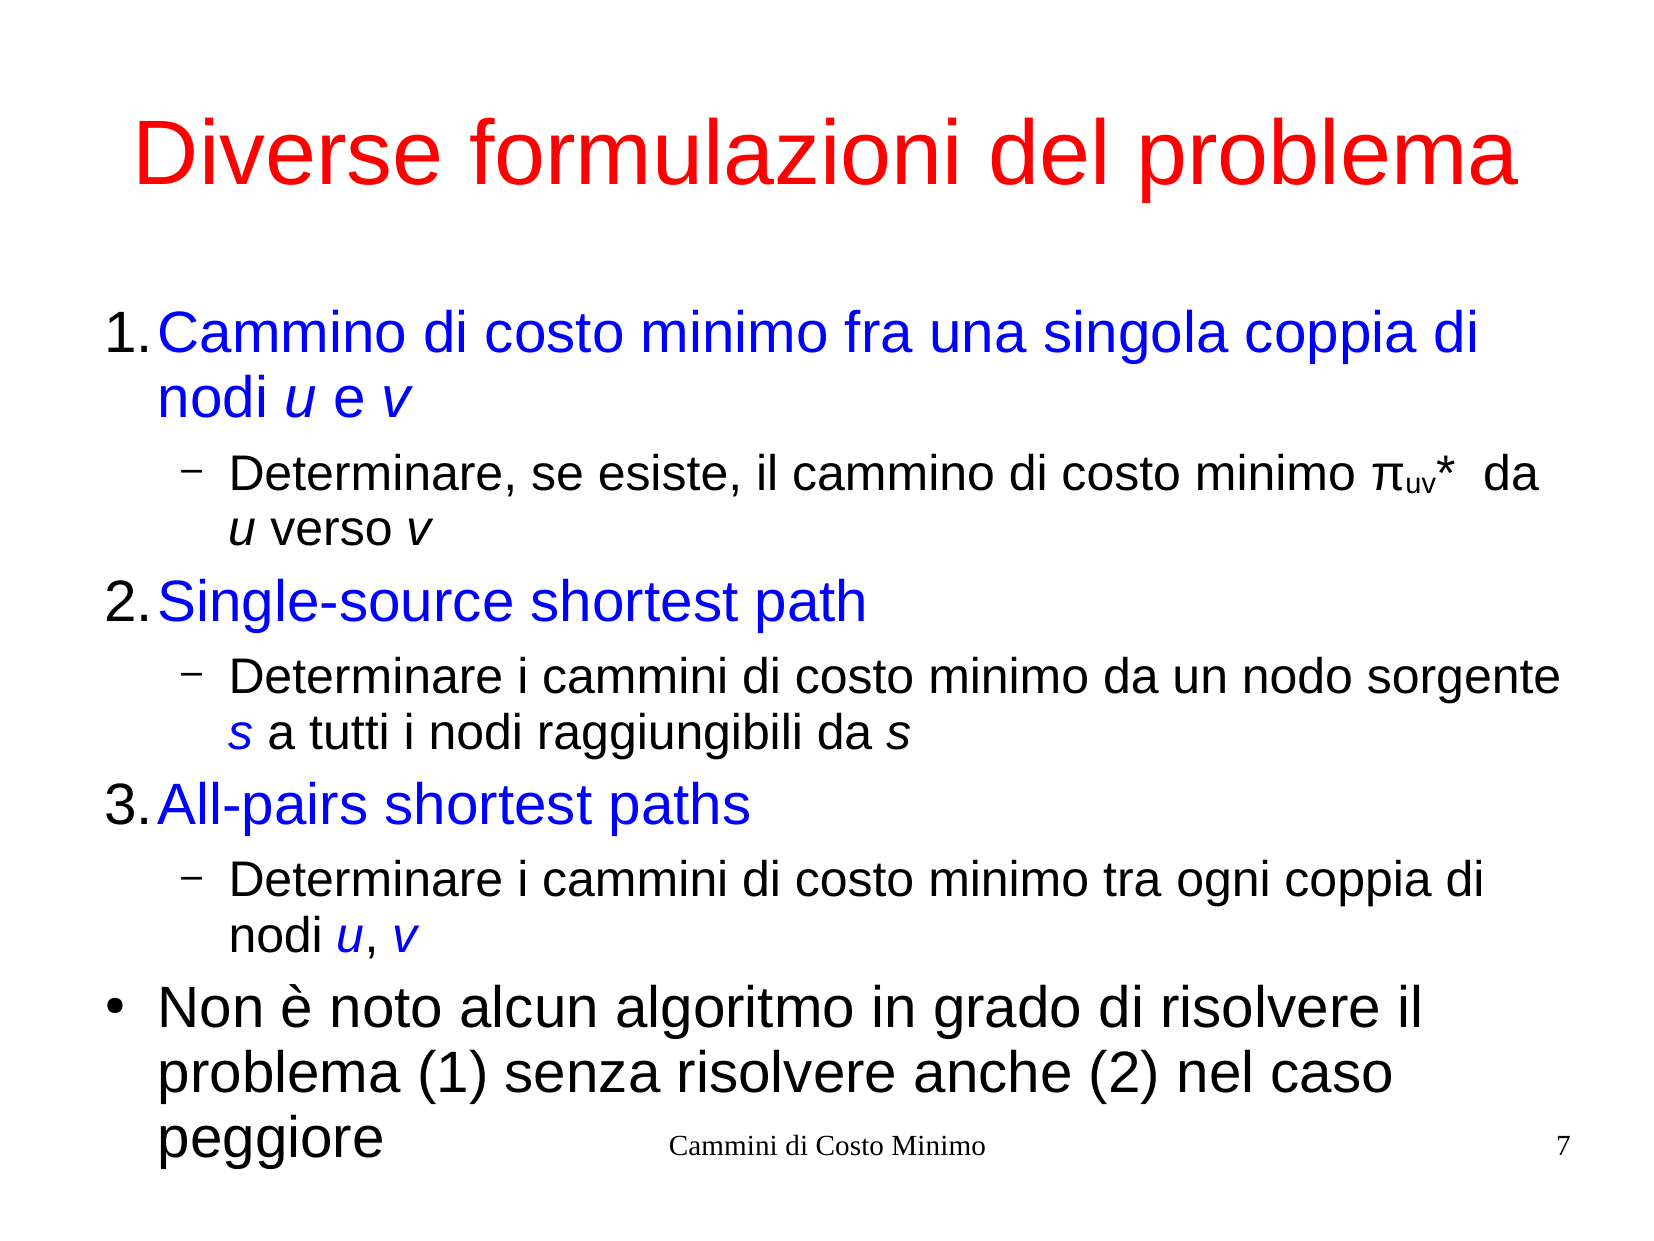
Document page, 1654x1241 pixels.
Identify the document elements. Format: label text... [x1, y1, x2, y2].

list Cammino di costo minimo fra una singola coppia di nodi u e v Determinare, se esiste, il cammino di costo minimo πuv* da u verso v Single-source shortest path Determinare i cammini di costo minimo da un nodo sorgente s a tutti i nodi raggiungibili da s All-pairs shortest paths Determinare i cammini di costo minimo tra ogni coppia di nodi u, v Non è noto alcun algoritmo in grado di risolvere il problema (1) senza risolvere anche (2) nel caso peggiore [86, 300, 1576, 1192]
title Diverse formulazioni del problema [82, 49, 1571, 257]
